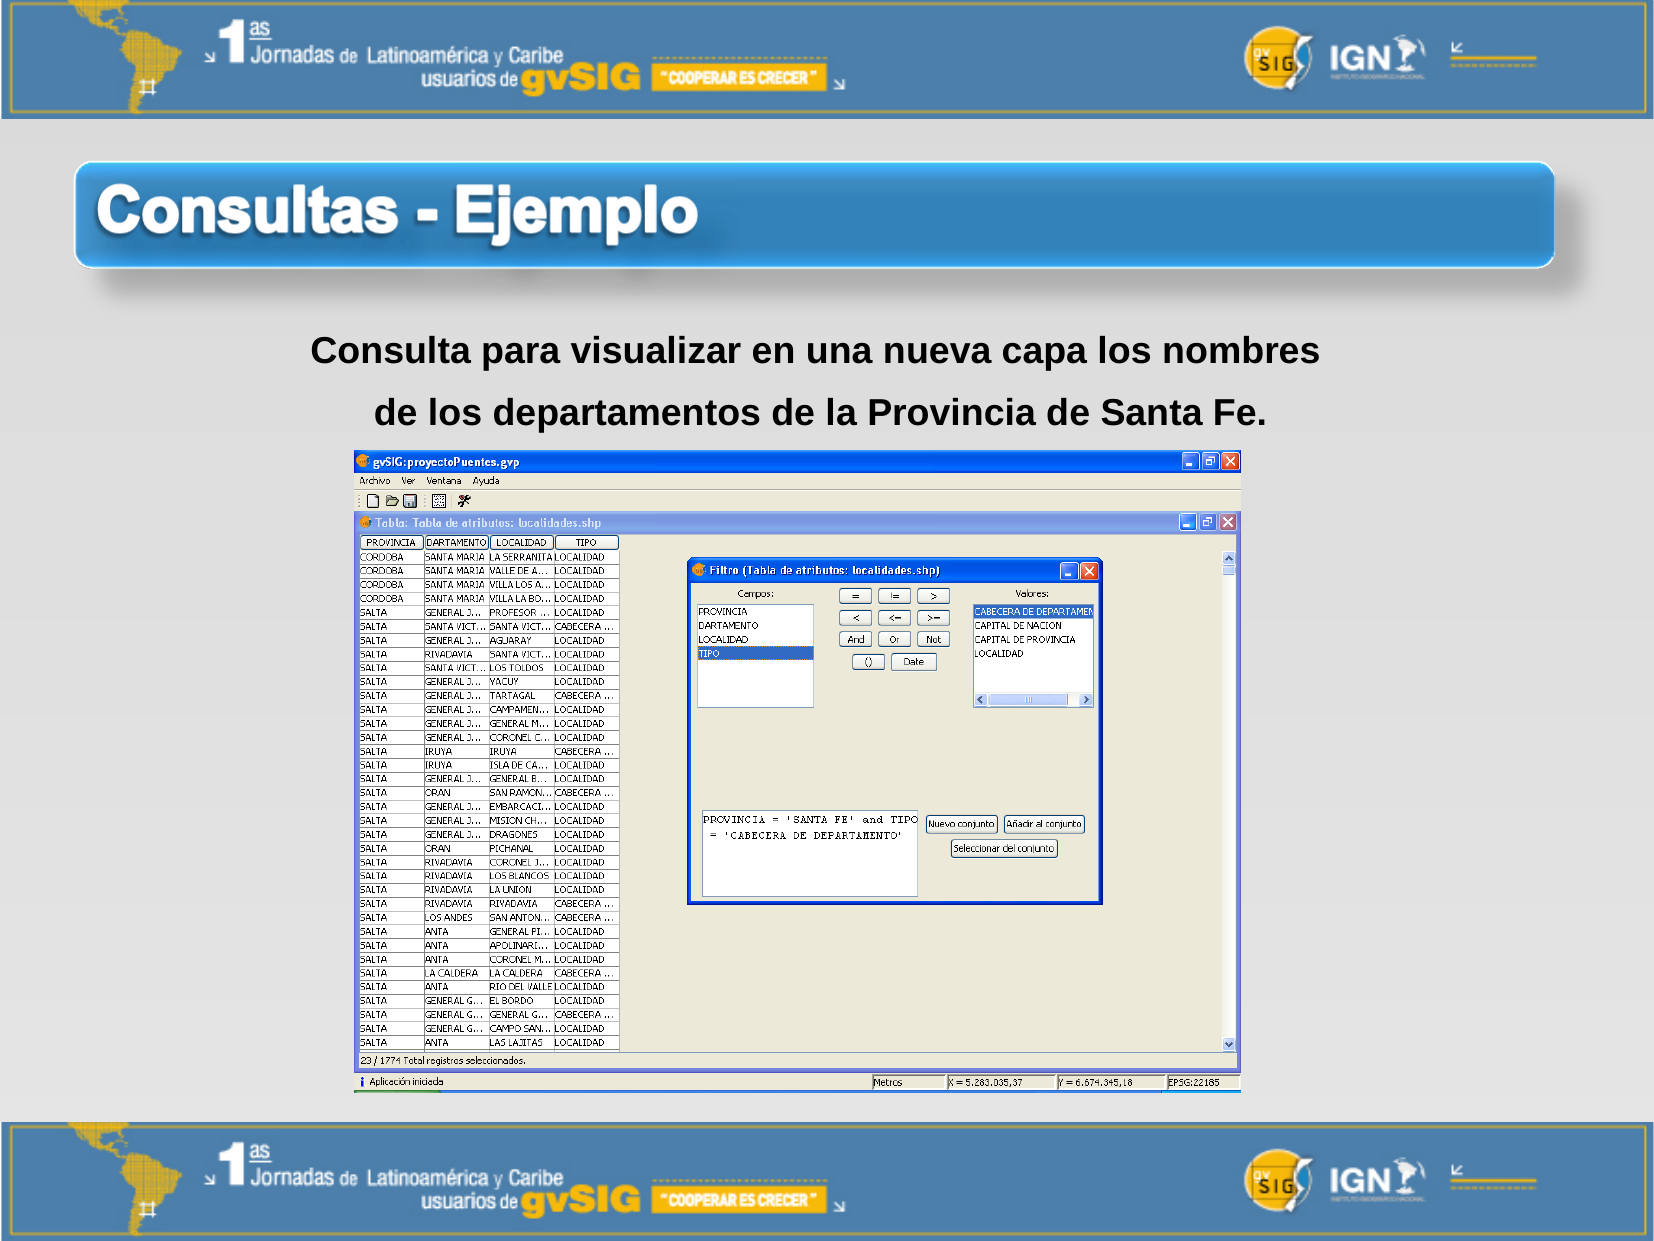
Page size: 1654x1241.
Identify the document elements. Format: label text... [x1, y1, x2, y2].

picture [354, 450, 1241, 1093]
text_box Consulta para visualizar en una nueva capa los nombres de los departamentos de la Provincia de Santa Fe. [295, 329, 1347, 442]
picture [0, 1122, 1654, 1241]
picture [0, 0, 1654, 119]
picture [42, 141, 1615, 329]
